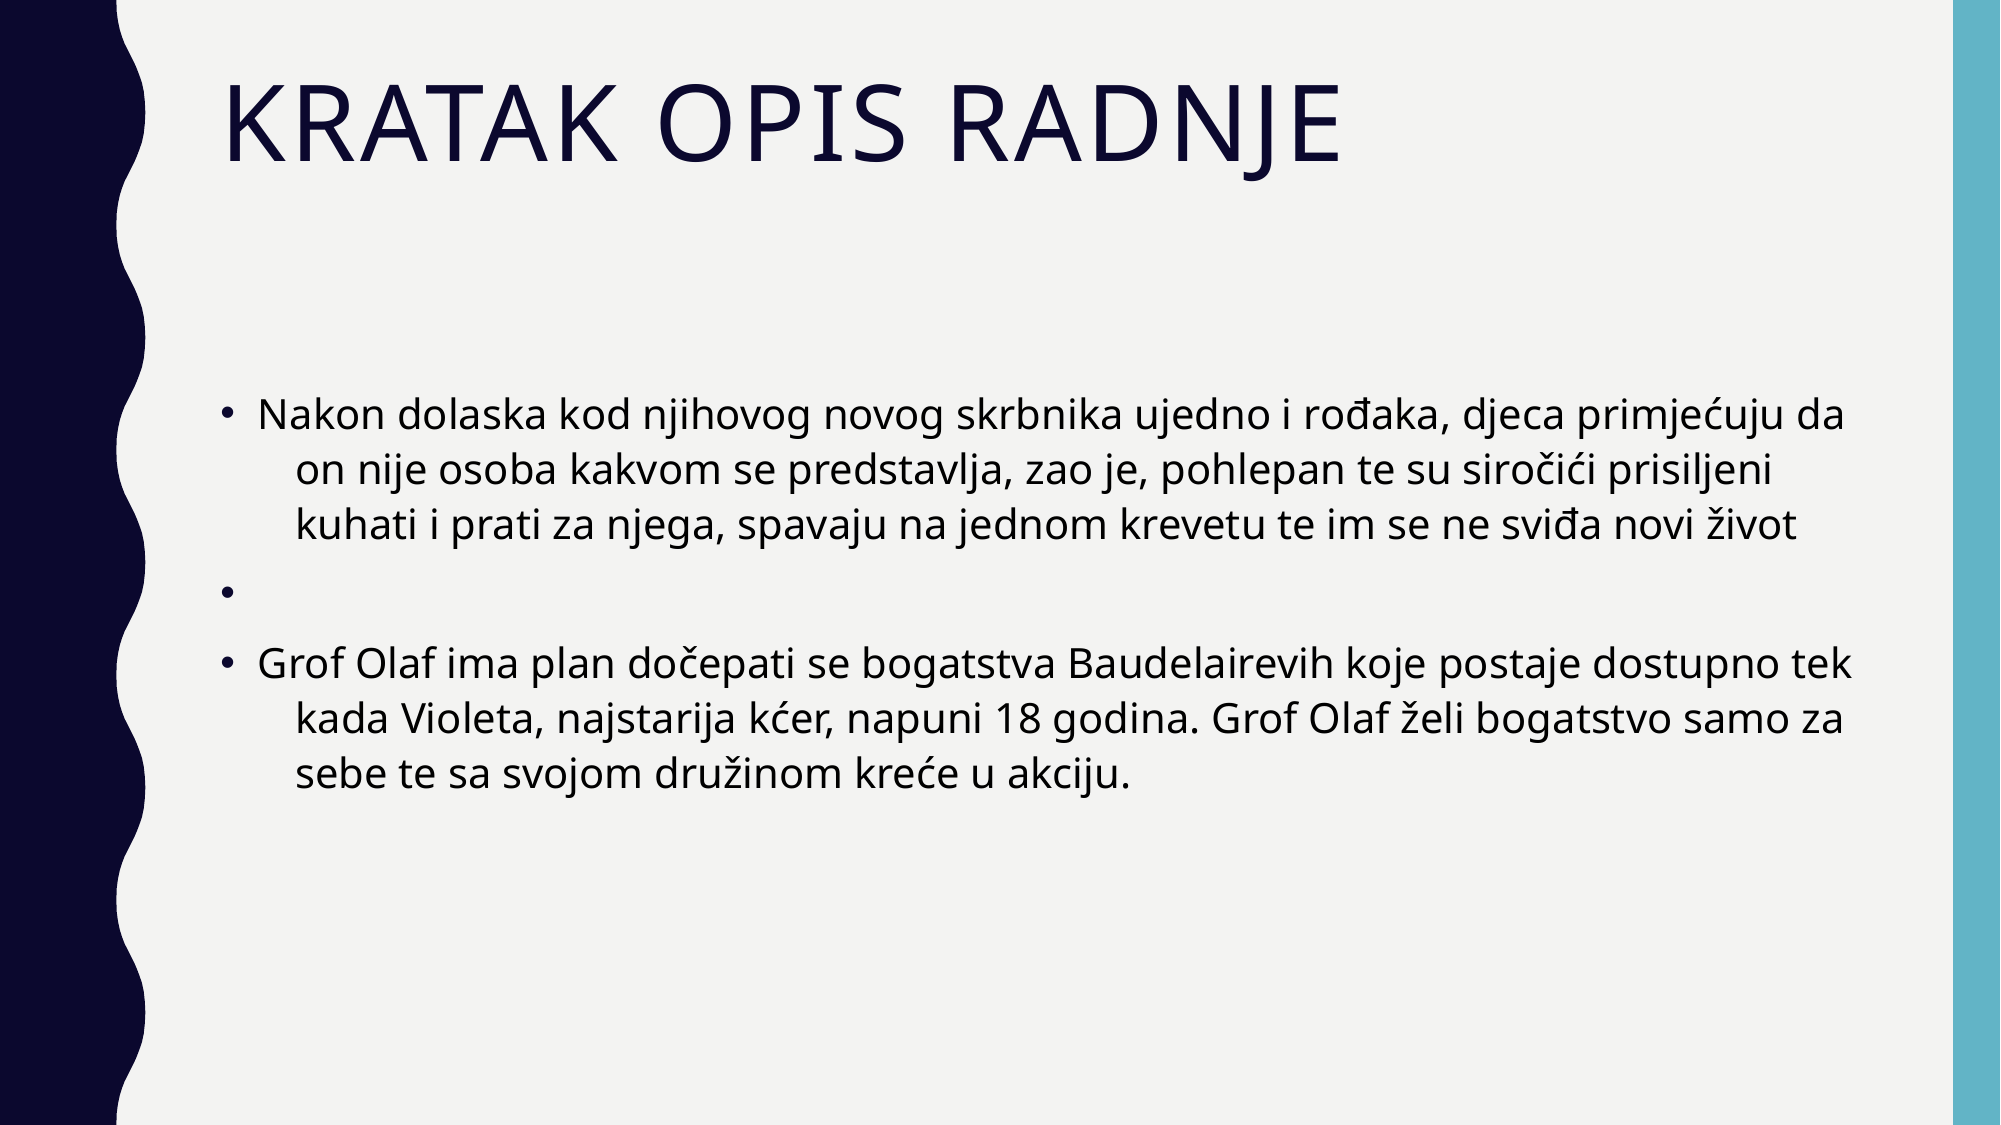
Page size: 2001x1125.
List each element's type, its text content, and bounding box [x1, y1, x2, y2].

title KRATAK OPIS RADNJE [205, 62, 1876, 308]
list Nakon dolaska kod njihovog novog skrbnika ujedno i rođaka, djeca primjećuju da on nije osoba kakvom se predstavlja, zao je, pohlepan te su siročići prisiljeni kuhati i prati za njega, spavaju na jednom krevetu te im se ne sviđa novi život Grof Olaf ima plan dočepati se bogatstva Baudelairevih koje postaje dostupno tek kada Violeta, najstarija kćer, napuni 18 godina. Grof Olaf želi bogatstvo samo za sebe te sa svojom družinom kreće u akciju. [205, 375, 1876, 965]
